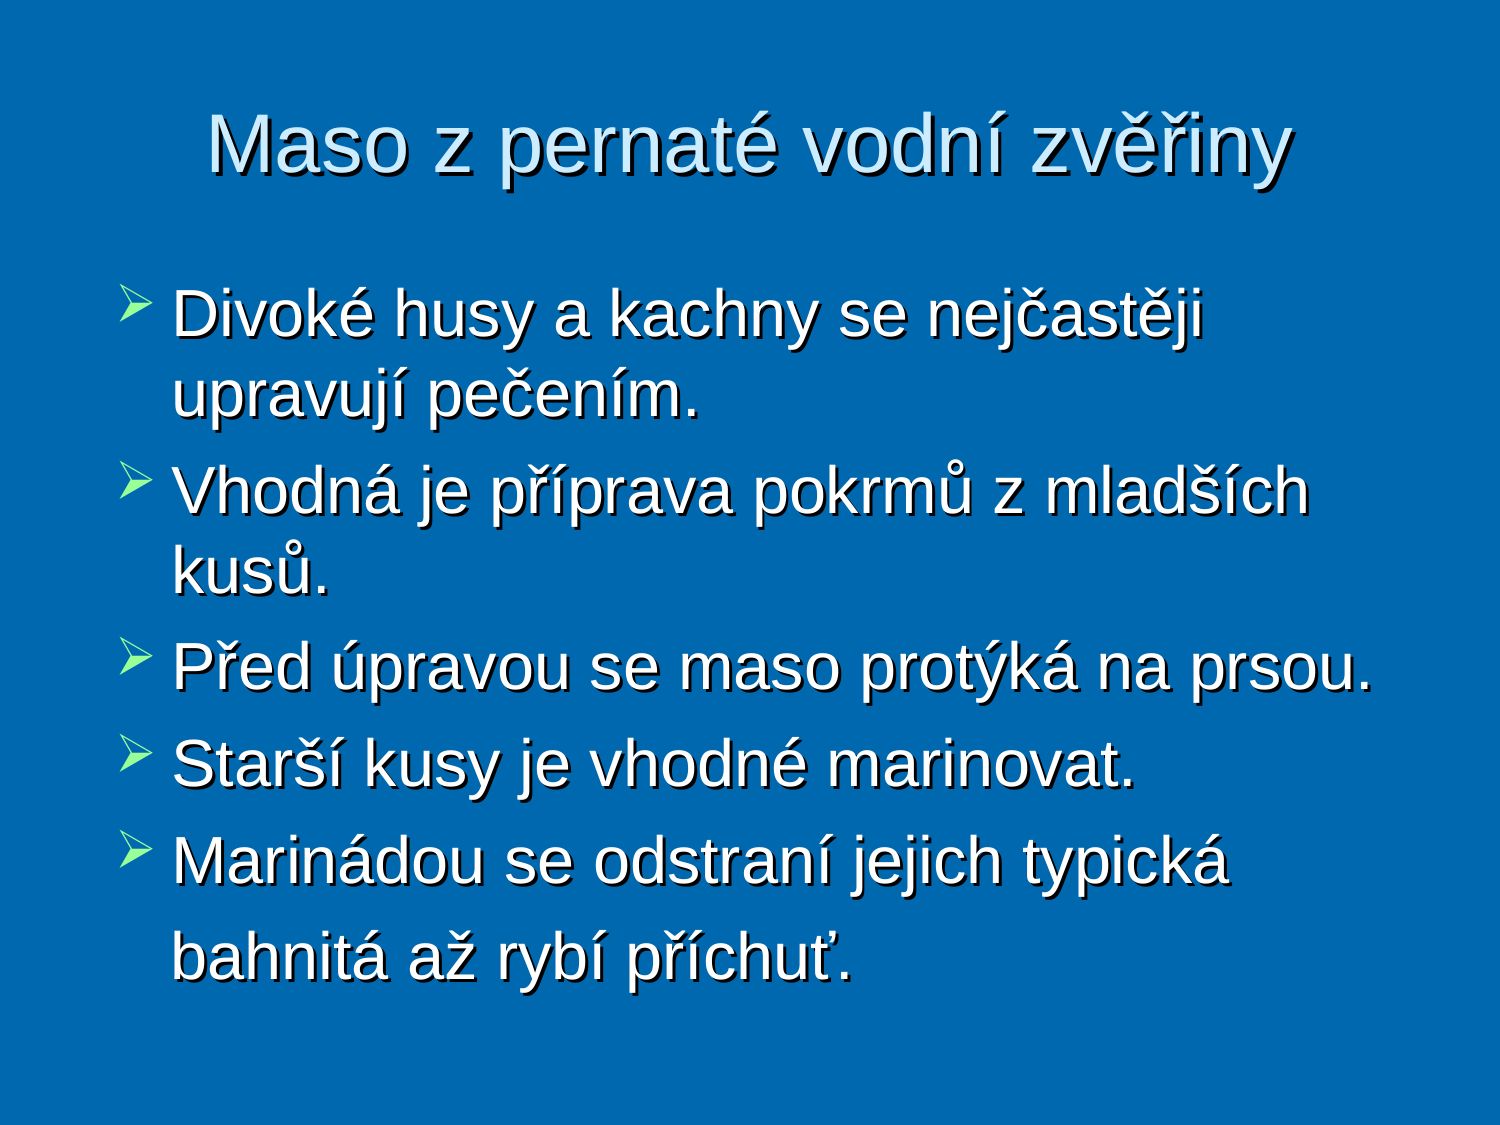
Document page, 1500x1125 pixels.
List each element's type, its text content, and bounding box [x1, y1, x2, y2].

list Divoké husy a kachny se nejčastěji upravují pečením. Vhodná je příprava pokrmů z mladších kusů. Před úpravou se maso protýká na prsou. Starší kusy je vhodné marinovat. Marinádou se odstraní jejich typická bahnitá až rybí příchuť. [100, 262, 1426, 1006]
title Maso z pernaté vodní zvěřiny [75, 45, 1426, 233]
